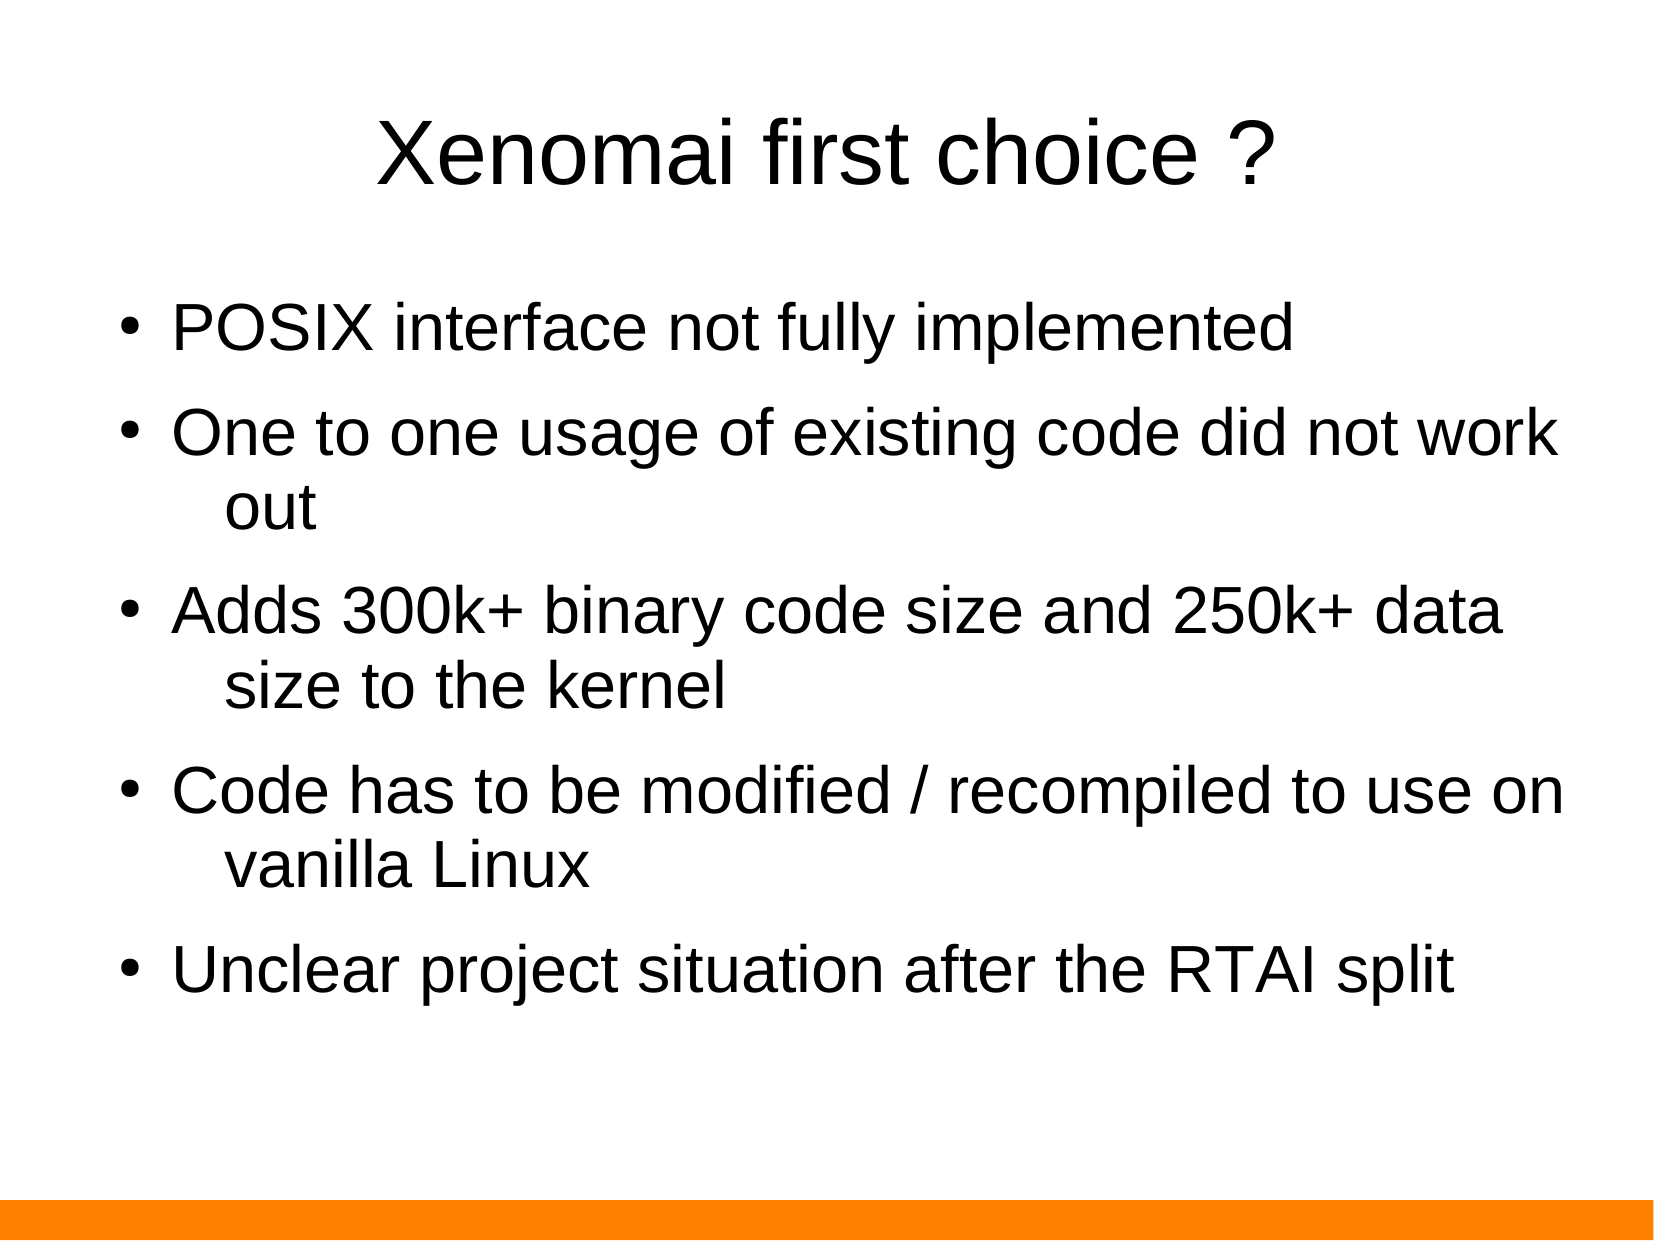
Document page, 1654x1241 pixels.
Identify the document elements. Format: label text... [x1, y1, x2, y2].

list POSIX interface not fully implemented One to one usage of existing code did not work out Adds 300k+ binary code size and 250k+ data size to the kernel Code has to be modified / recompiled to use on vanilla Linux Unclear project situation after the RTAI split [82, 290, 1571, 1109]
text_box [0, 1200, 1654, 1241]
title Xenomai first choice ? [82, 49, 1571, 257]
